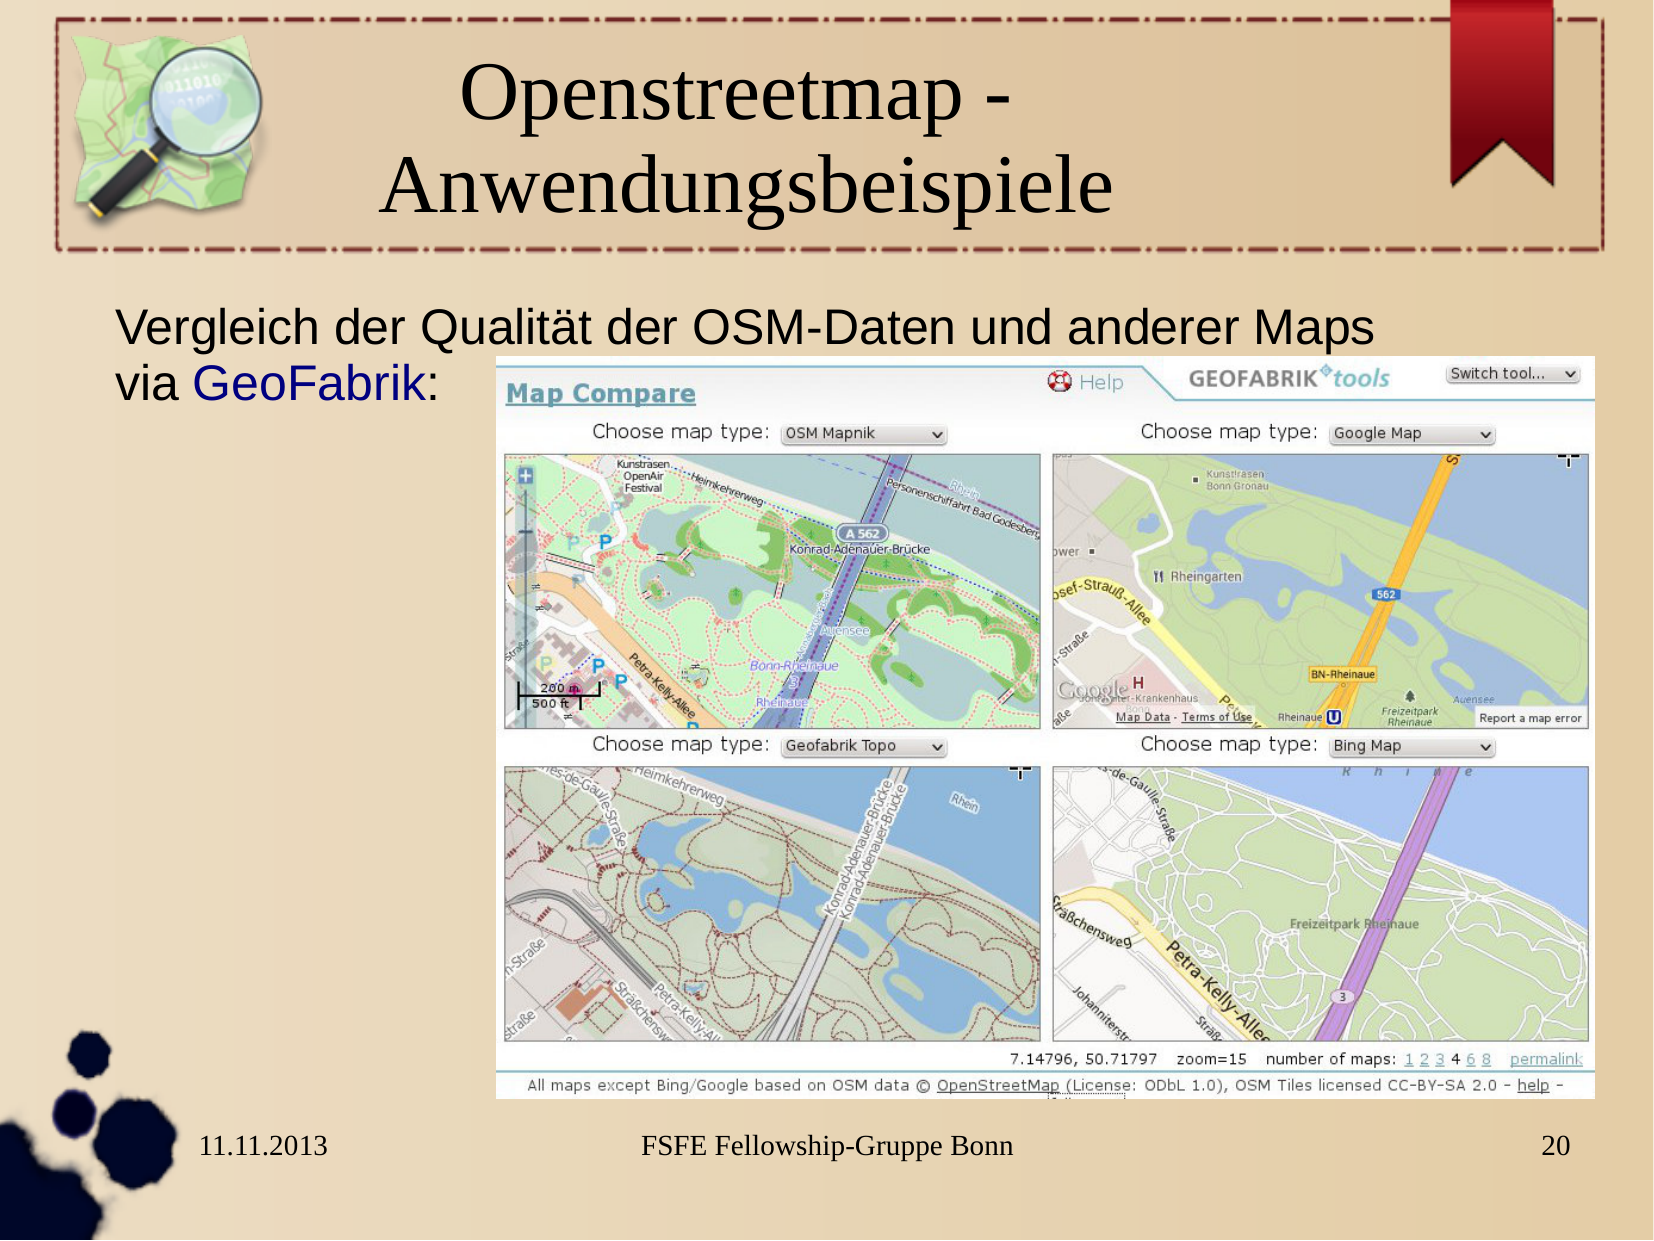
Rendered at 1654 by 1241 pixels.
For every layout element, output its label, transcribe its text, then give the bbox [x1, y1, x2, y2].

picture [0, 0, 1654, 1240]
title Openstreetmap - Anwendungsbeispiele [272, 45, 1412, 231]
list Vergleich der Qualität der OSM-Daten und anderer Maps via GeoFabrik: [82, 299, 1571, 1019]
